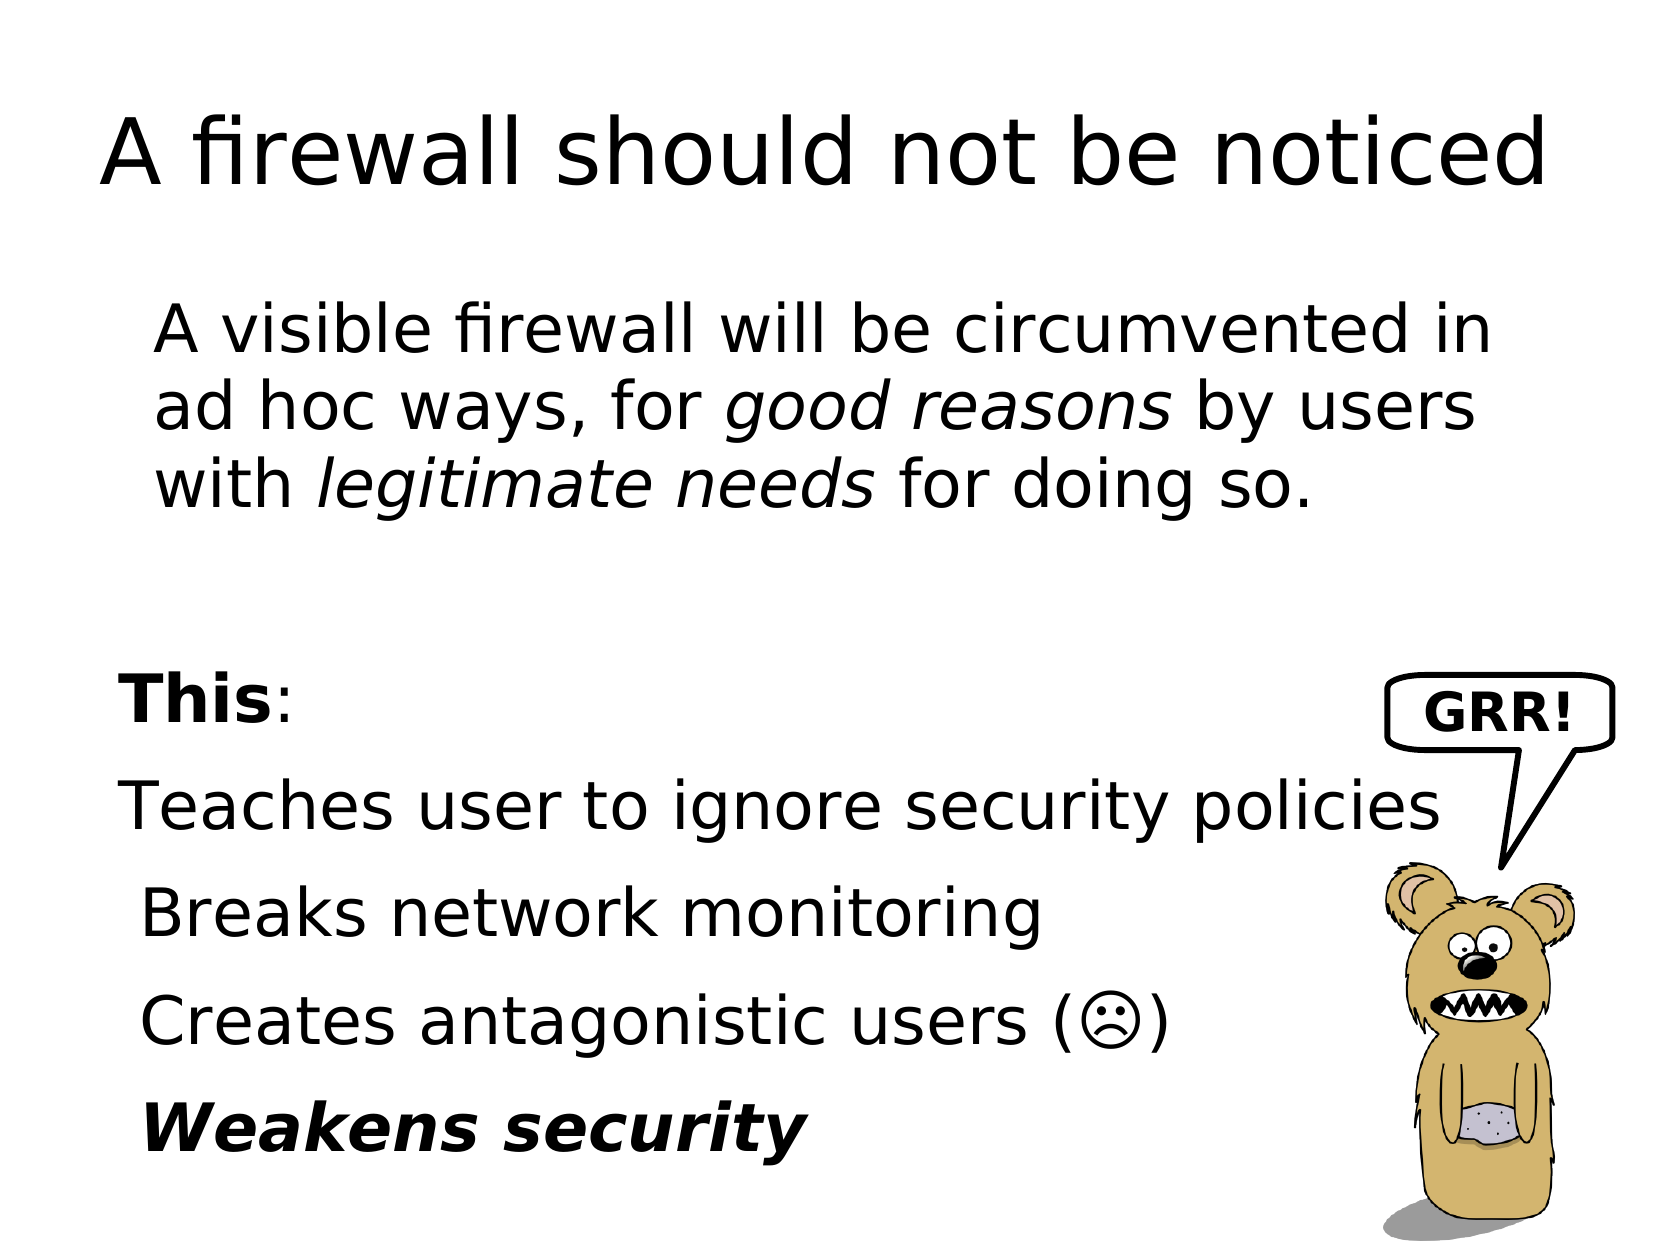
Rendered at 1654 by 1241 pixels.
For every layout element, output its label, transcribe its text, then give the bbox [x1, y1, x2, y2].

title A firewall should not be noticed [82, 49, 1571, 257]
picture [1383, 862, 1576, 1241]
list A visible firewall will be circumvented in ad hoc ways, for good reasons by users with legitimate needs for doing so. This: Teaches user to ignore security policies Breaks network monitoring Creates antagonistic users (☹‭) Weakens security [82, 290, 1571, 1168]
text_box GRR! [1571, 674, 1613, 757]
